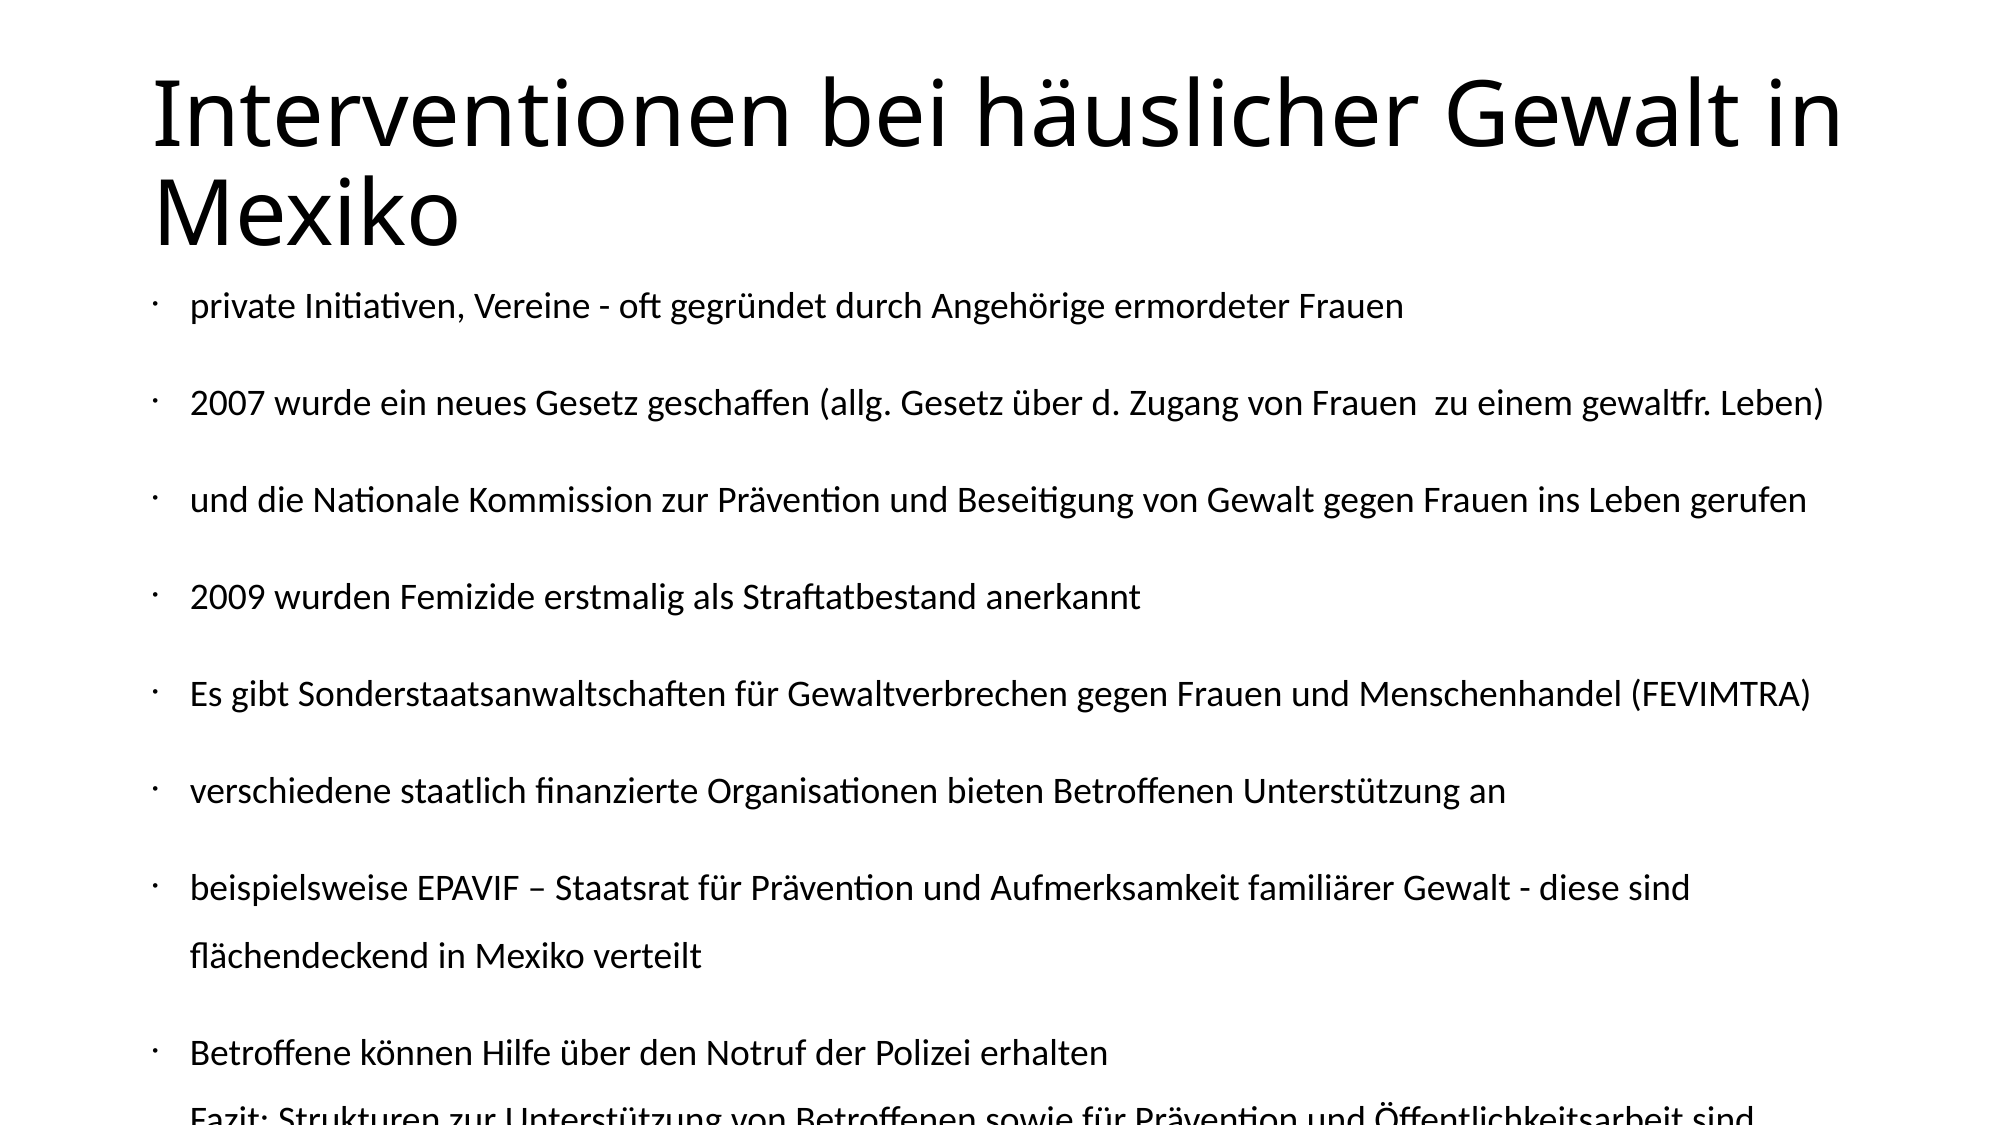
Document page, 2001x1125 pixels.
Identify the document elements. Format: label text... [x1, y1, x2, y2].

title Interventionen bei häuslicher Gewalt in Mexiko [137, 59, 1863, 251]
list private Initiativen, Vereine - oft gegründet durch Angehörige ermordeter Frauen 2007 wurde ein neues Gesetz geschaffen (allg. Gesetz über d. Zugang von Frauen zu einem gewaltfr. Leben) und die Nationale Kommission zur Prävention und Beseitigung von Gewalt gegen Frauen ins Leben gerufen 2009 wurden Femizide erstmalig als Straftatbestand anerkannt Es gibt Sonderstaatsanwaltschaften für Gewaltverbrechen gegen Frauen und Menschenhandel (FEVIMTRA) verschiedene staatlich finanzierte Organisationen bieten Betroffenen Unterstützung an beispielsweise EPAVIF – Staatsrat für Prävention und Aufmerksamkeit familiärer Gewalt - diese sind flächendeckend in Mexiko verteilt Betroffene können Hilfe über den Notruf der Polizei erhalten Fazit: Strukturen zur Unterstützung von Betroffenen sowie für Prävention und Öffentlichkeitsarbeit sind durchaus vorhanden. Da die meisten Taten nicht bestraft werden, hat sich das Phänomen weiter ausgebreitet. [137, 251, 1863, 1105]
